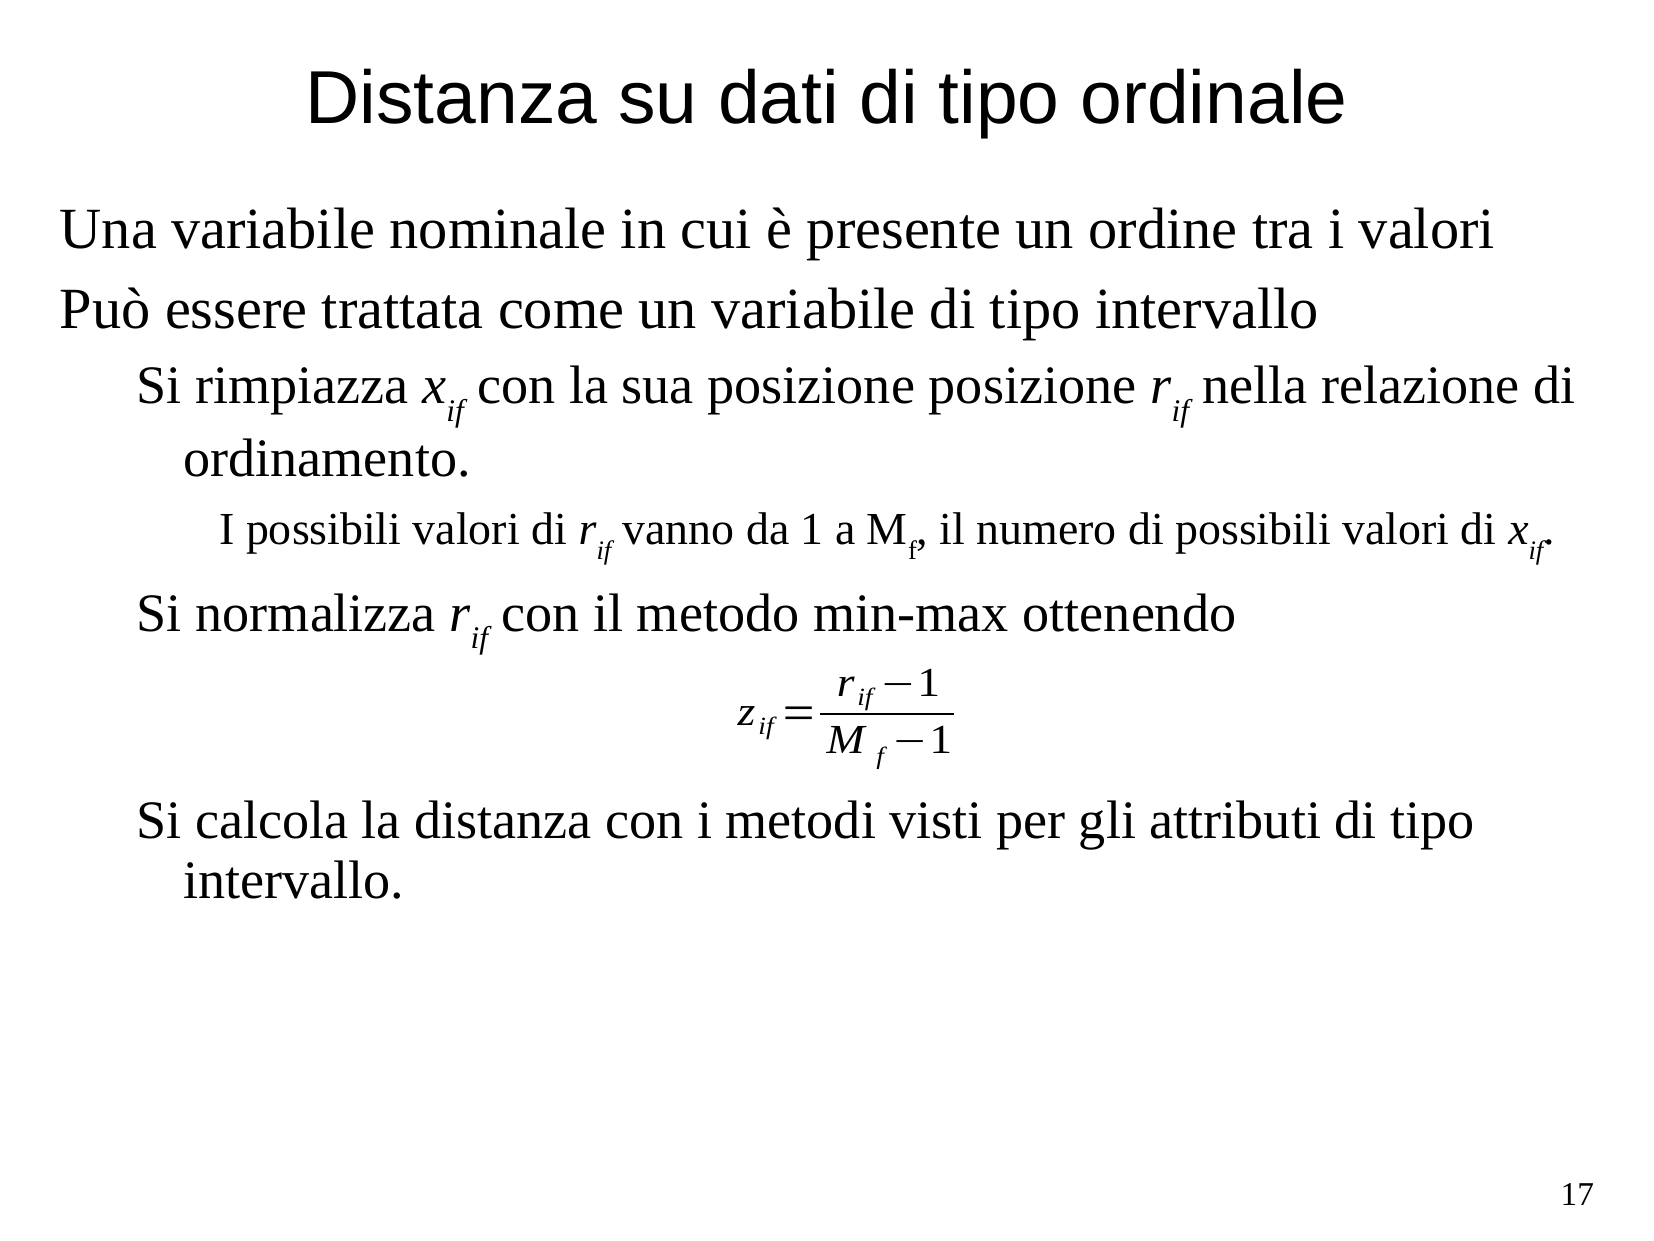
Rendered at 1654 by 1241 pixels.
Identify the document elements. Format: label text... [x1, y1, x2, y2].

title Distanza su dati di tipo ordinale [37, 30, 1617, 166]
list Una variabile nominale in cui è presente un ordine tra i valori Può essere trattata come un variabile di tipo intervallo Si rimpiazza xif con la sua posizione posizione rif nella relazione di ordinamento. I possibili valori di rif vanno da 1 a Mf, il numero di possibili valori di xif. Si normalizza rif con il metodo min-max ottenendo Si calcola la distanza con i metodi visti per gli attributi di tipo intervallo. [42, 196, 1612, 1187]
chart [727, 658, 964, 769]
